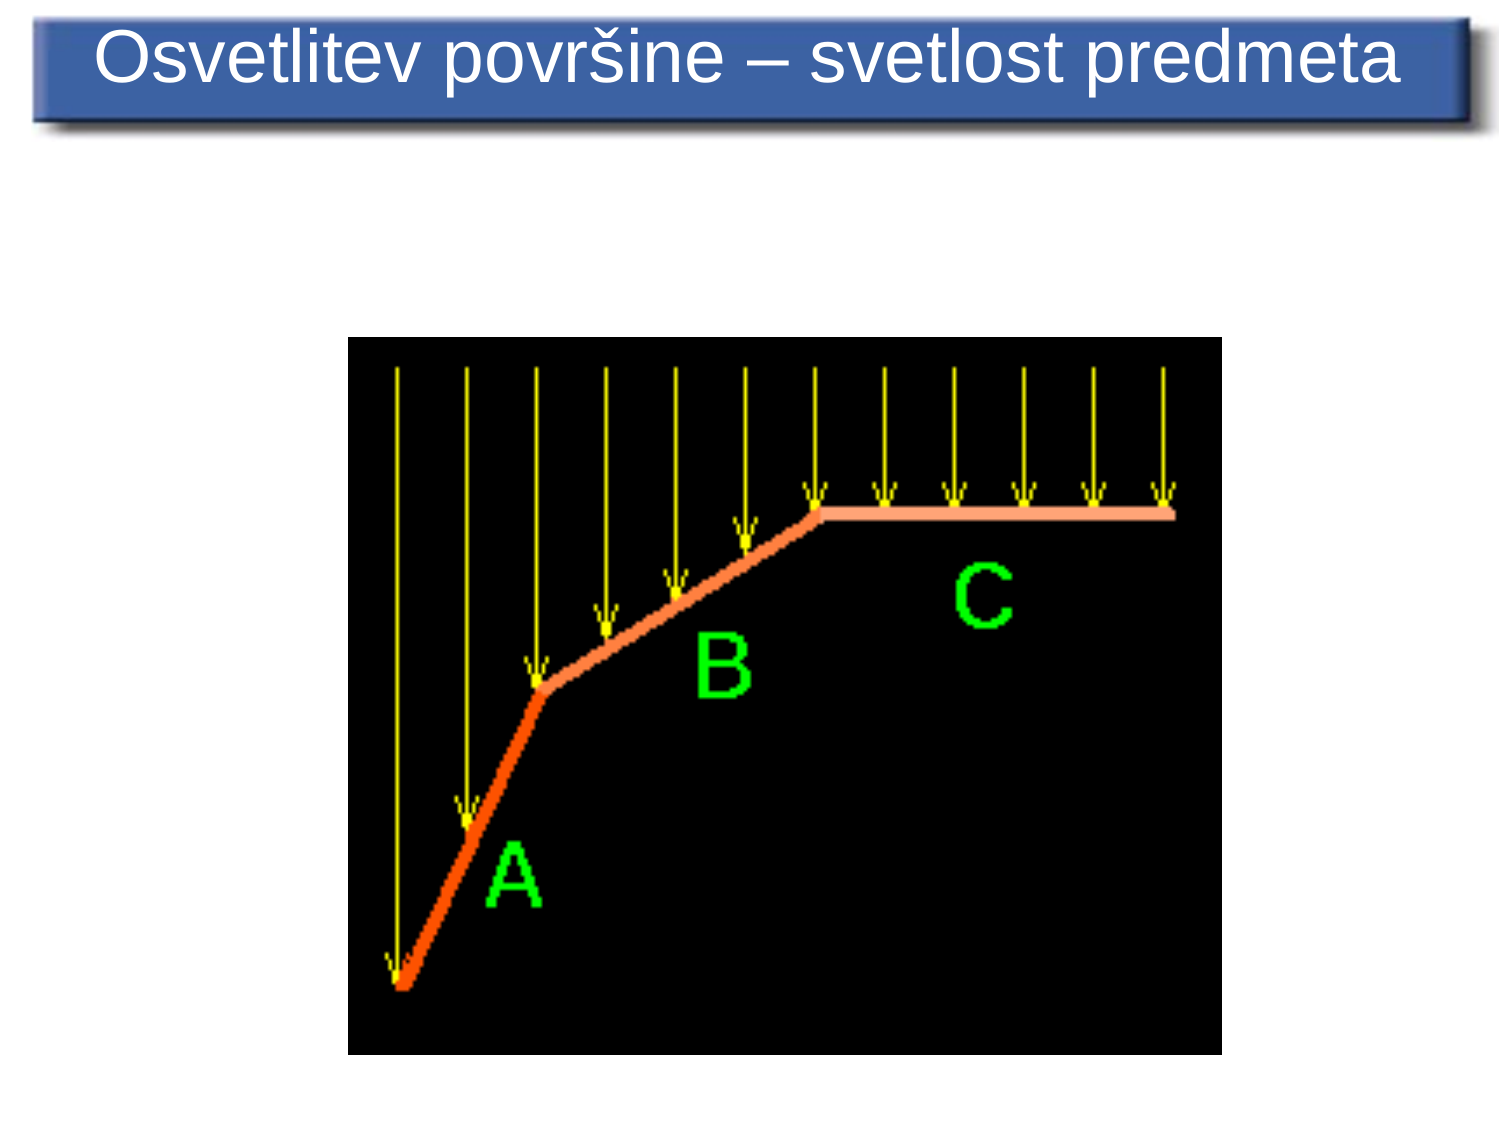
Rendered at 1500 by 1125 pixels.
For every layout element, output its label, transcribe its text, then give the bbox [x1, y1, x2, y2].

picture [348, 337, 1222, 1055]
text_box Osvetlitev površine – svetlost predmeta [78, 0, 1418, 106]
picture [31, 14, 1499, 142]
